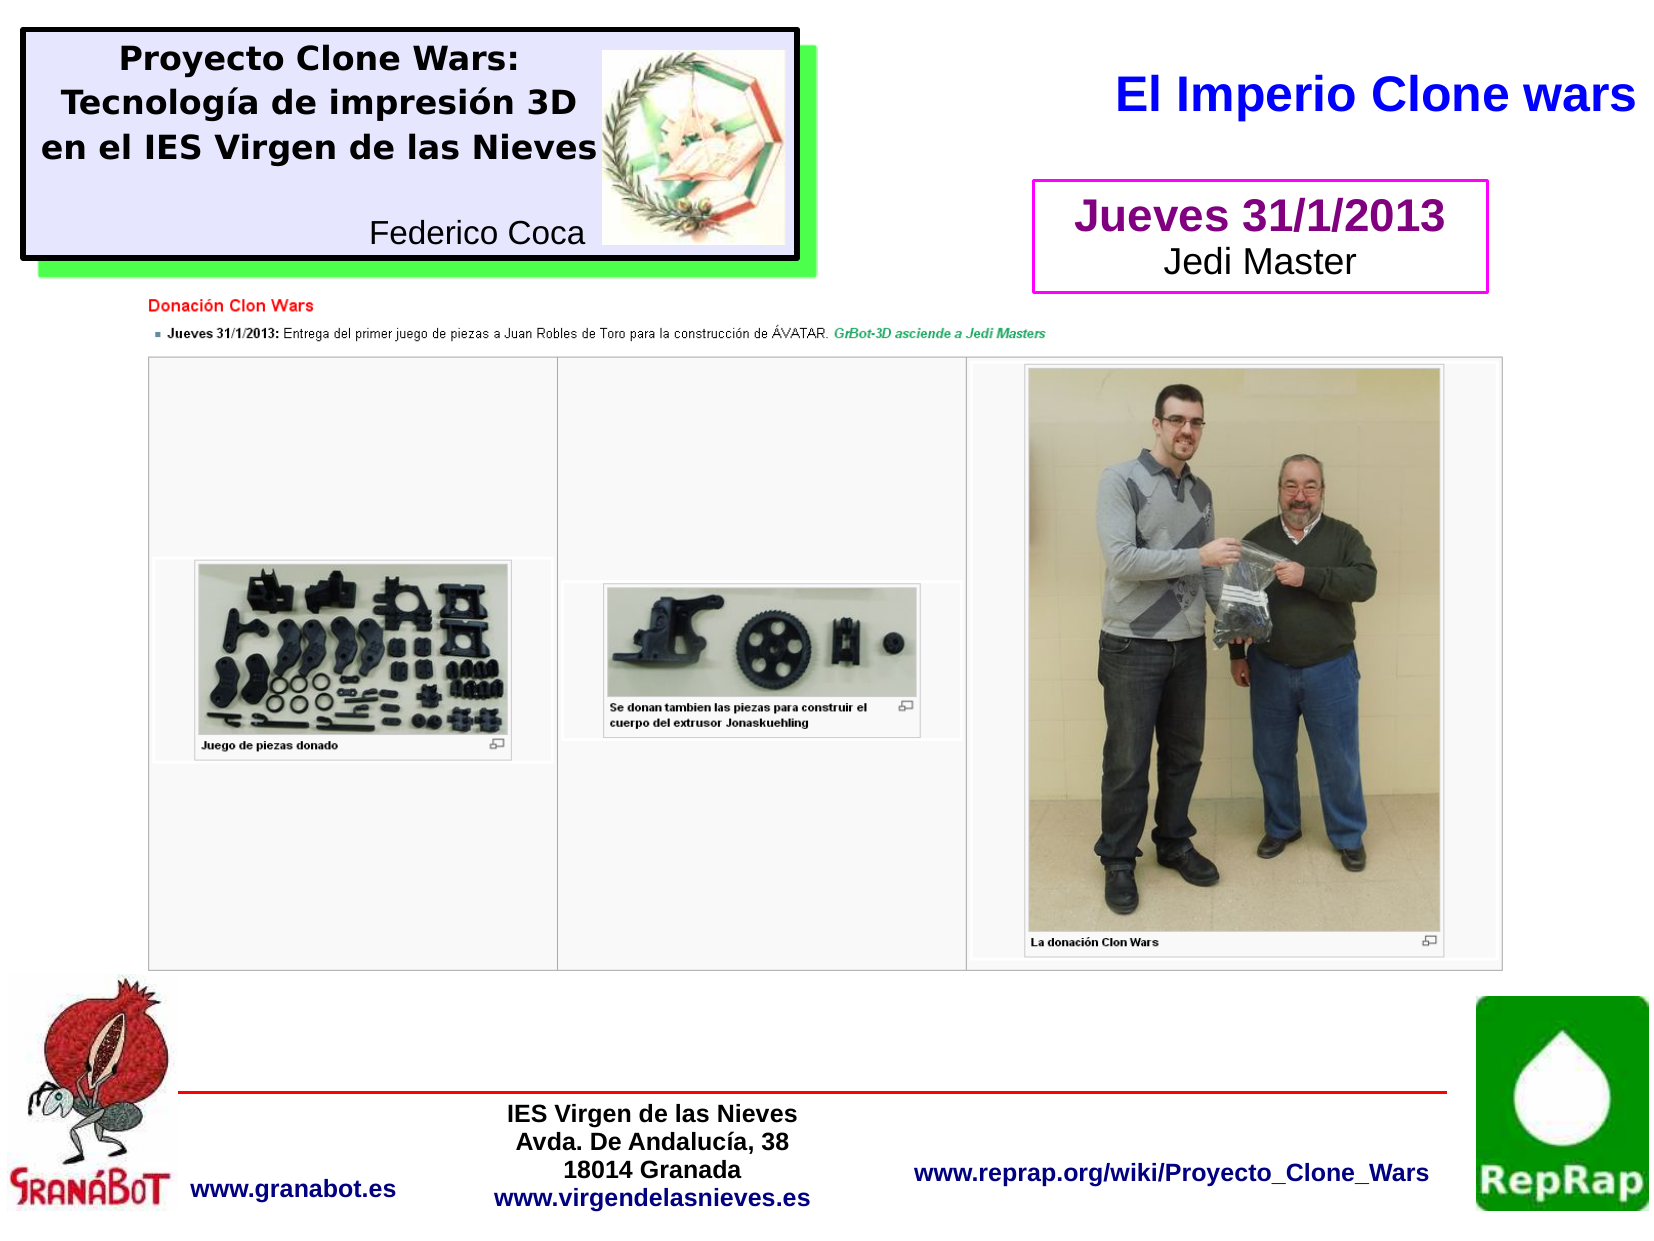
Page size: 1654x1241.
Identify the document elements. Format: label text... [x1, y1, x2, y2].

text_box El Imperio Clone wars [1100, 59, 1654, 131]
text_box IES Virgen de las Nieves Avda. De Andalucía, 38 18014 Granada www.virgendelasnieves.es [479, 1092, 827, 1223]
picture [1476, 996, 1649, 1211]
text_box Jueves 31/1/2013 Jedi Master [1033, 180, 1488, 293]
text_box Federico Coca [354, 206, 601, 259]
text_box www.granabot.es [178, 1167, 414, 1211]
text_box www.reprap.org/wiki/Proyecto_Clone_Wars [899, 1151, 1447, 1196]
text_box Proyecto Clone Wars: Tecnología de impresión 3D en el IES Virgen de las Nieves [23, 29, 798, 259]
picture [602, 50, 786, 245]
picture [7, 292, 1511, 1211]
